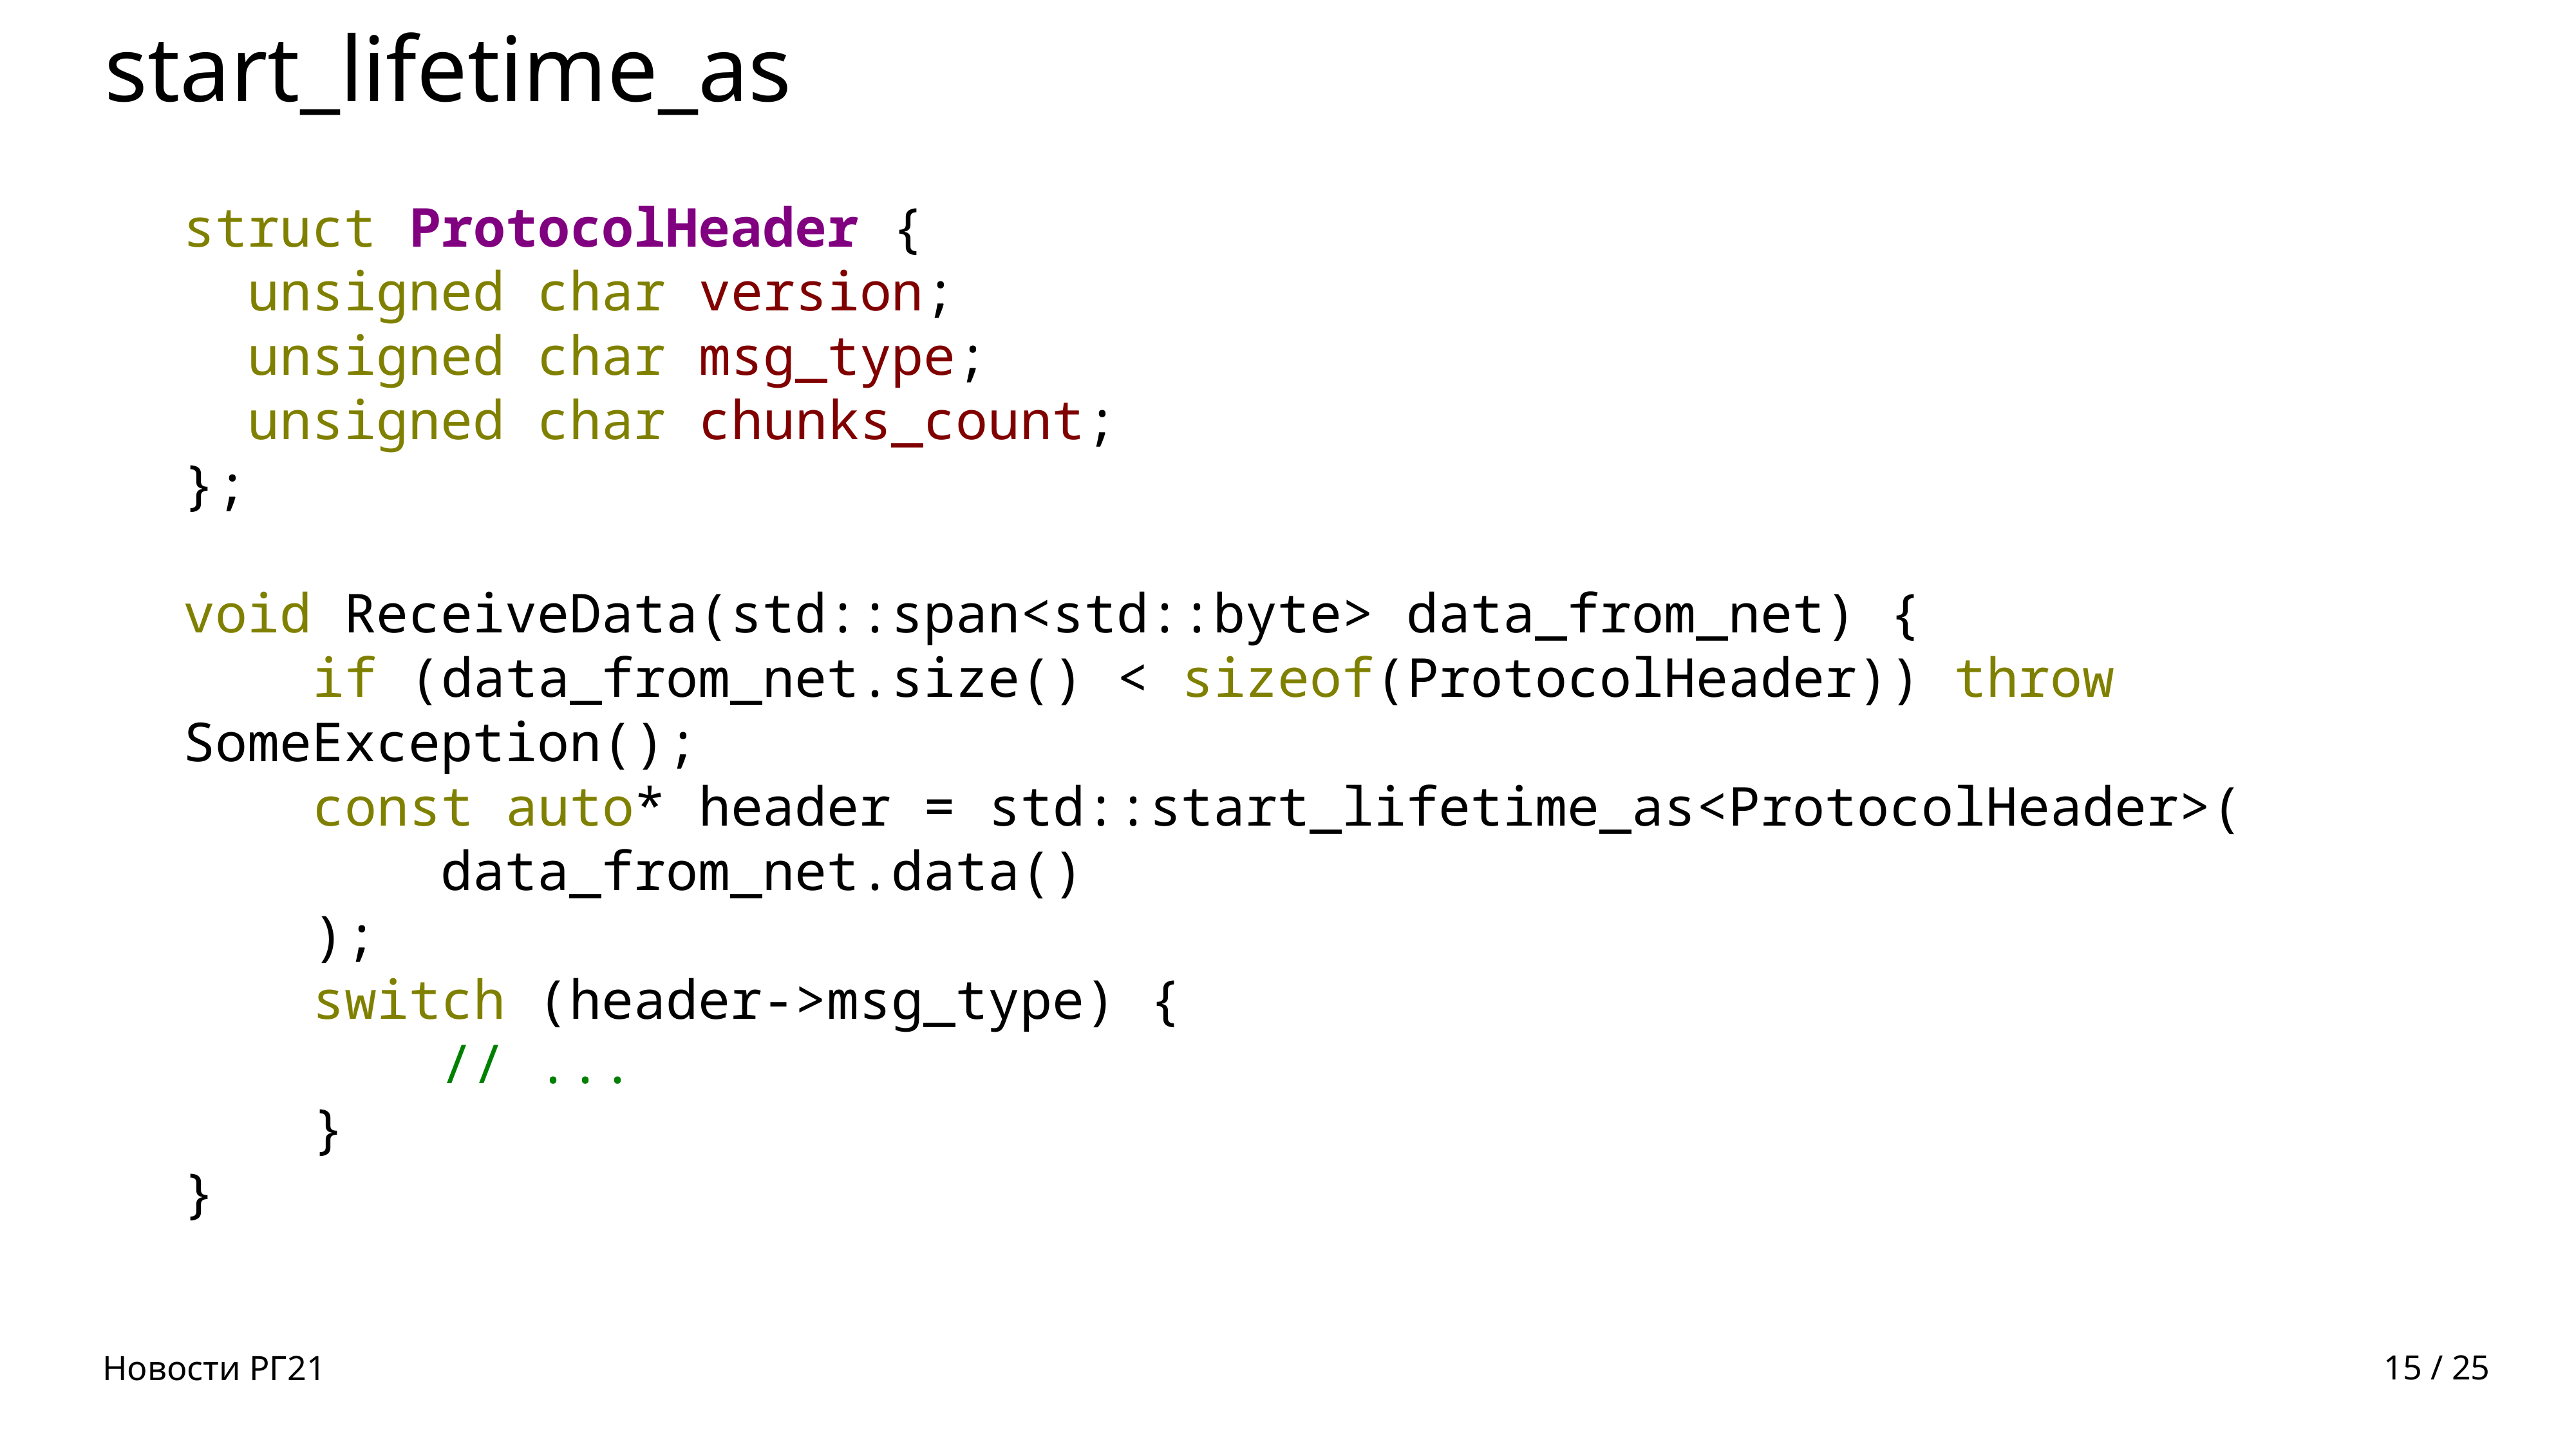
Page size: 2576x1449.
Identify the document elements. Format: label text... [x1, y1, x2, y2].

title start_lifetime_as [95, 19, 2576, 155]
list <number> / 25 [1403, 1338, 2500, 1393]
text_box struct ProtocolHeader { unsigned char version; unsigned char msg_type; unsigned char chunks_count; }; void ReceiveData(std::span<std::byte> data_from_net) { if (data_from_net.size() < sizeof(ProtocolHeader)) throw SomeException(); const auto* header = std::start_lifetime_as<ProtocolHeader>( data_from_net.data() ); switch (header->msg_type) { // ... } } [174, 188, 2410, 1259]
list Новости РГ21 [93, 1338, 1190, 1393]
